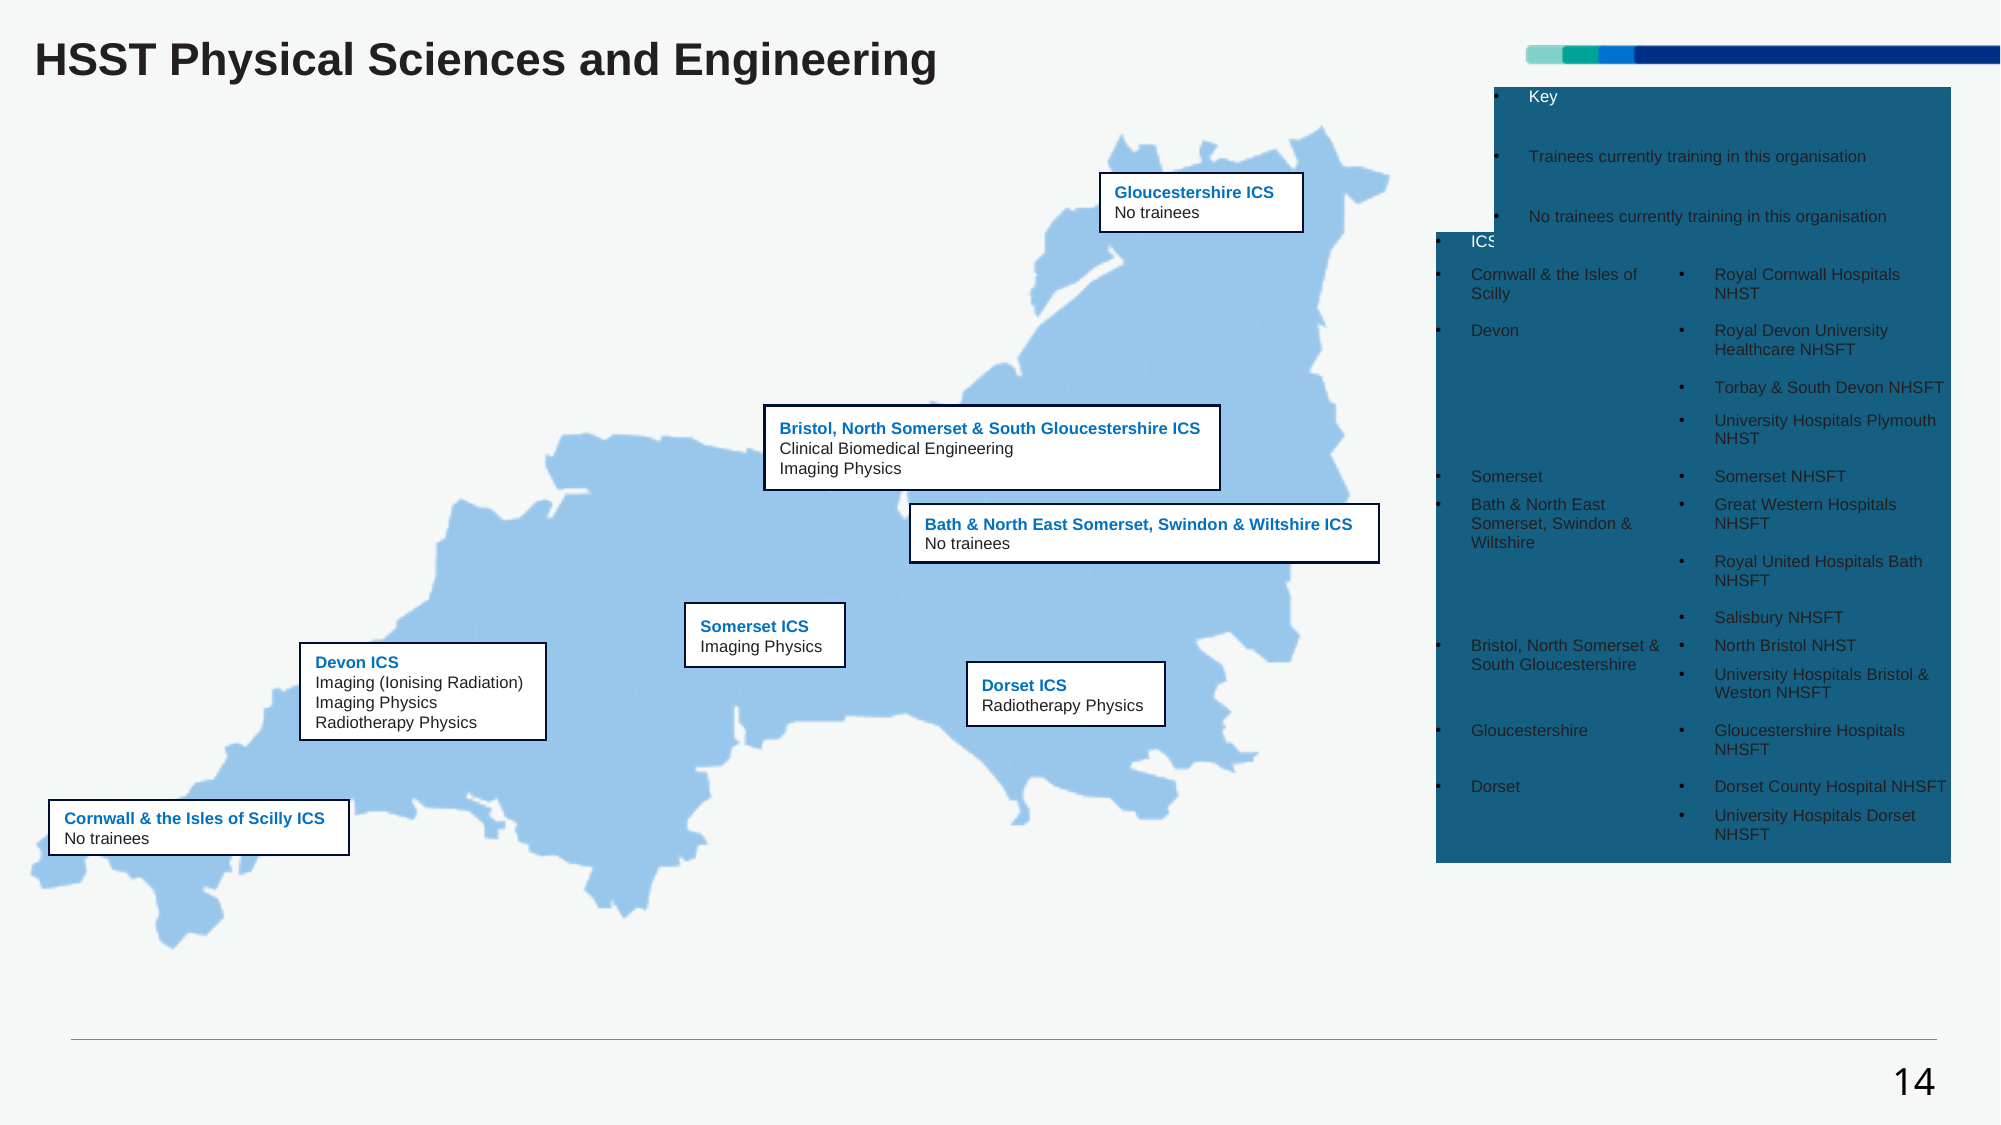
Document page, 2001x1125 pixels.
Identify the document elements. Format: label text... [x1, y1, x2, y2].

table_cell North Bristol NHST [1679, 637, 1951, 665]
table_cell University Hospitals Bristol & Weston NHSFT [1679, 665, 1951, 721]
table_cell Royal United Hospitals Bath NHSFT [1679, 552, 1951, 608]
table_header ICS [1436, 232, 1494, 265]
text_box Dorset ICS Radiotherapy Physics [967, 662, 1165, 726]
table_cell Somerset [1436, 467, 1679, 496]
text_box HSST Physical Sciences and Engineering [19, 22, 1145, 93]
table_cell Salisbury NHSFT [1679, 608, 1951, 637]
picture [21, 117, 1404, 976]
table_cell Devon [1436, 322, 1679, 467]
table_cell [1893, 147, 1951, 207]
table_header [1893, 87, 1951, 147]
table_cell University Hospitals Plymouth NHST [1679, 411, 1951, 467]
table_cell Bath & North East Somerset, Swindon & Wiltshire [1436, 496, 1679, 637]
table_cell Gloucestershire [1436, 721, 1679, 778]
table_cell Dorset [1436, 778, 1679, 863]
table_cell Trainees currently training in this organisation [1494, 147, 1893, 207]
text_box Devon ICS Imaging (Ionising Radiation) Imaging Physics Radiotherapy Physics [300, 643, 546, 740]
table_header Key [1494, 87, 1893, 147]
table_cell Cornwall & the Isles of Scilly [1436, 265, 1679, 322]
table_cell Torbay & South Devon NHSFT [1679, 378, 1951, 411]
text_box Bristol, North Somerset & South Gloucestershire ICS Clinical Biomedical Engineering Imaging Physics [765, 406, 1220, 490]
text_box Gloucestershire ICS No trainees [1100, 173, 1303, 232]
text_box Bath & North East Somerset, Swindon & Wiltshire ICS No trainees [910, 504, 1379, 563]
table_cell Royal Cornwall Hospitals NHST [1679, 267, 1951, 322]
table_cell Gloucestershire Hospitals NHSFT [1679, 721, 1951, 778]
text_box Cornwall & the Isles of Scilly ICS No trainees [49, 800, 349, 855]
text_box Somerset ICS Imaging Physics [685, 603, 845, 667]
table_cell Royal Devon University Healthcare NHSFT [1679, 322, 1951, 378]
table_cell University Hospitals Dorset NHSFT [1679, 806, 1951, 863]
table_cell Great Western Hospitals NHSFT [1679, 496, 1951, 552]
table_cell [1893, 207, 1951, 267]
table_cell Bristol, North Somerset & South Gloucestershire [1436, 637, 1679, 721]
table_cell No trainees currently training in this organisation [1494, 207, 1893, 267]
table_cell Somerset NHSFT [1679, 467, 1951, 496]
table_cell Dorset County Hospital NHSFT [1679, 778, 1951, 806]
